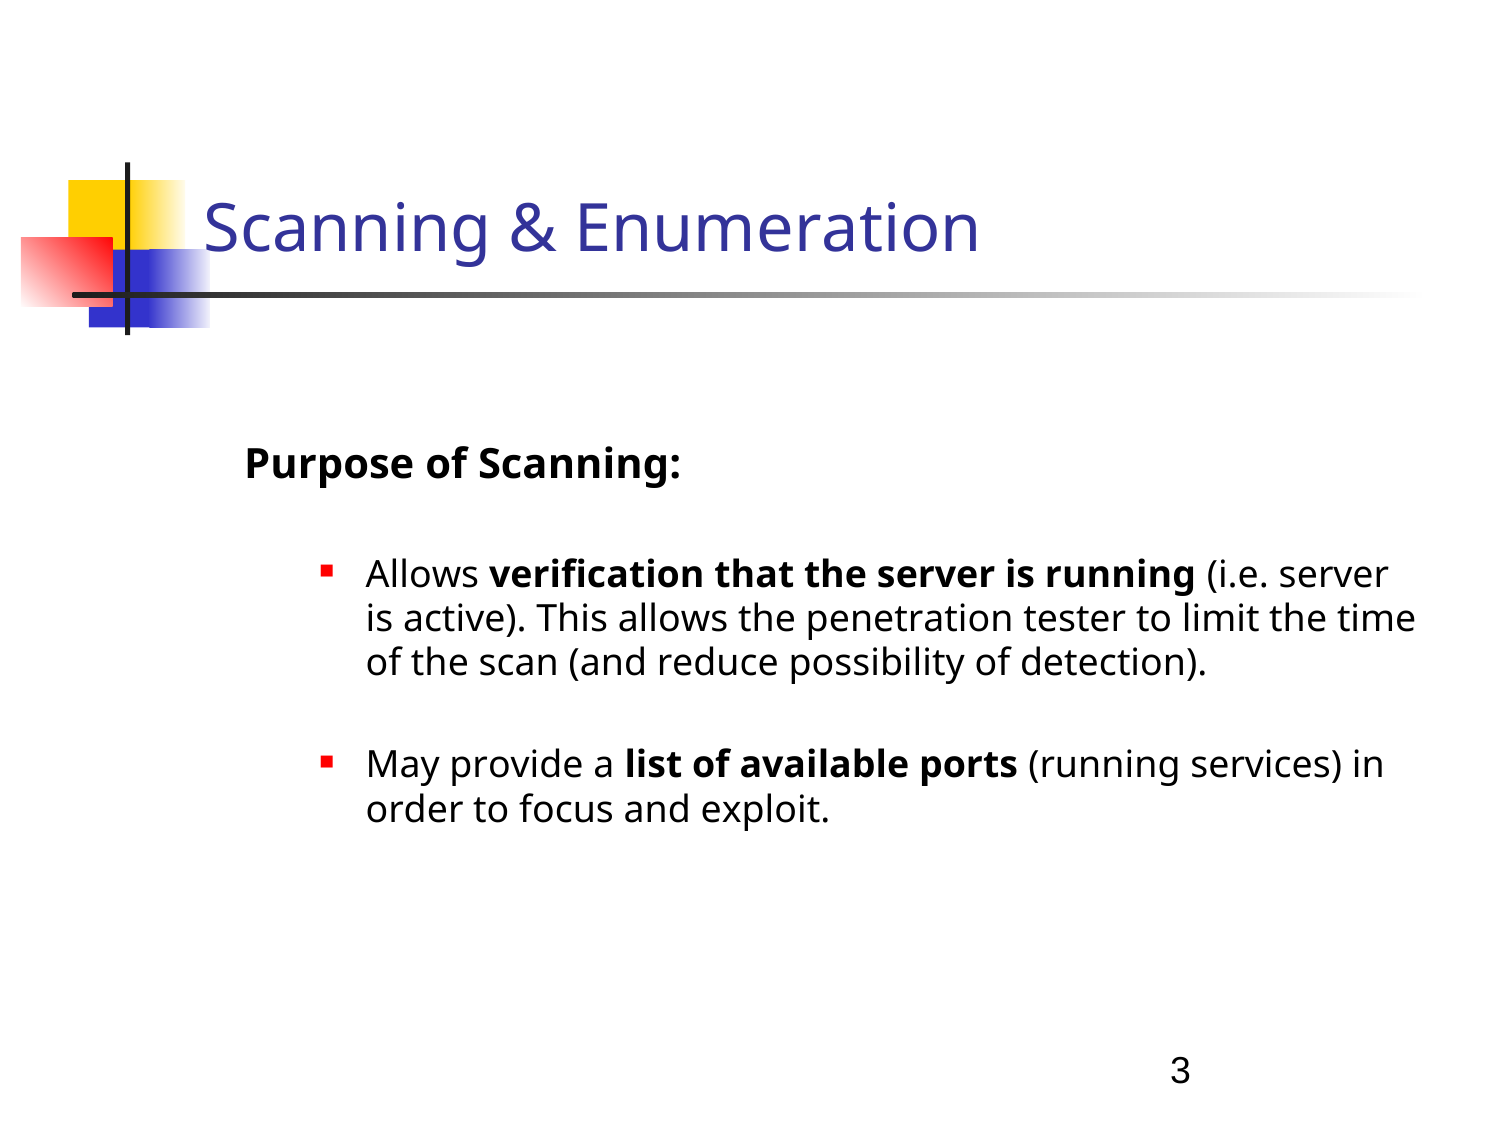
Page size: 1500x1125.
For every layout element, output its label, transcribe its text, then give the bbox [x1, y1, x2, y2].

list Purpose of Scanning: Allows verification that the server is running (i.e. server is active). This allows the penetration tester to limit the time of the scan (and reduce possibility of detection). May provide a list of available ports (running services) in order to focus and exploit. [229, 365, 1434, 1034]
title Scanning & Enumeration [188, 35, 1468, 276]
